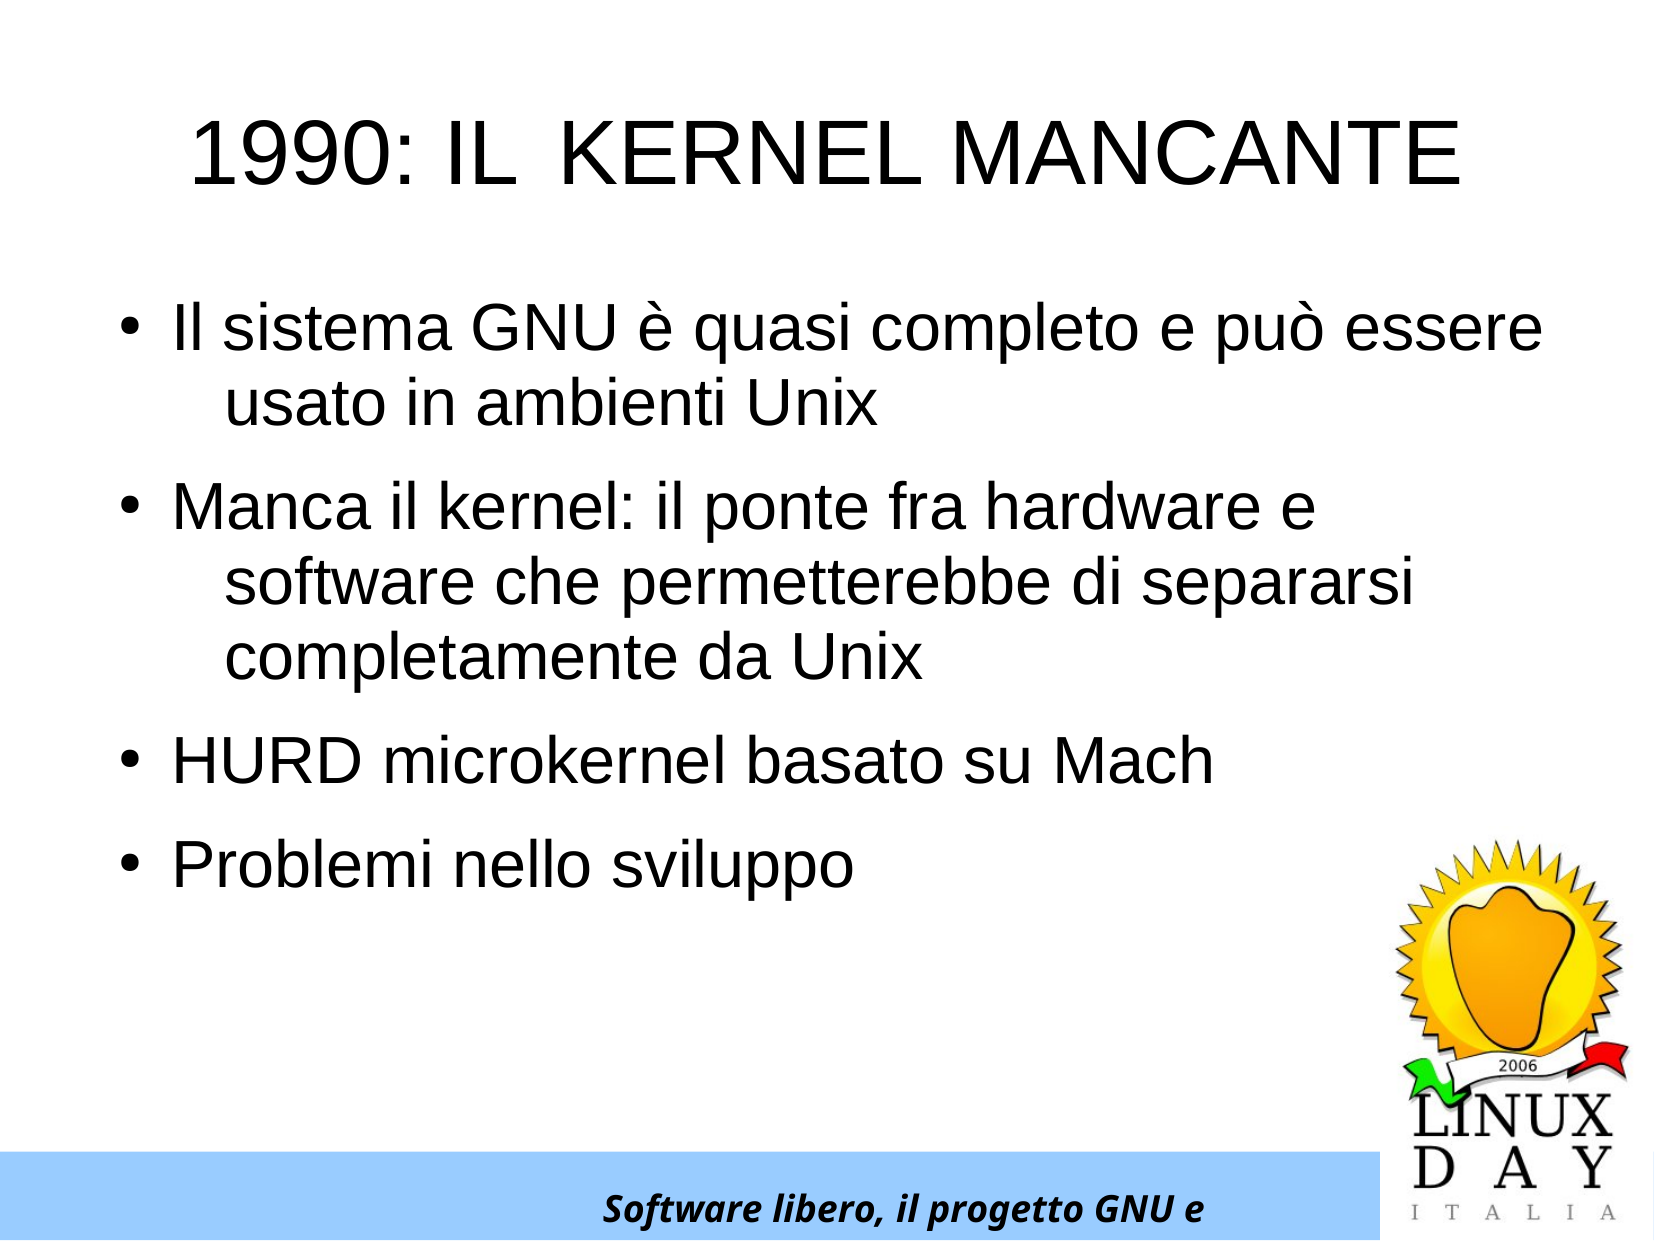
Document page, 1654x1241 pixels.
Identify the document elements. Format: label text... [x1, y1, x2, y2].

list Il sistema GNU è quasi completo e può essere usato in ambienti Unix Manca il kernel: il ponte fra hardware e software che permetterebbe di separarsi completamente da Unix HURD microkernel basato su Mach Problemi nello sviluppo [82, 290, 1571, 1094]
title 1990: IL KERNEL MANCANTE [82, 49, 1571, 257]
text_box Software libero, il progetto GNU e Linux [588, 1175, 1323, 1237]
text_box [0, 1151, 1380, 1241]
picture [1380, 826, 1654, 1241]
